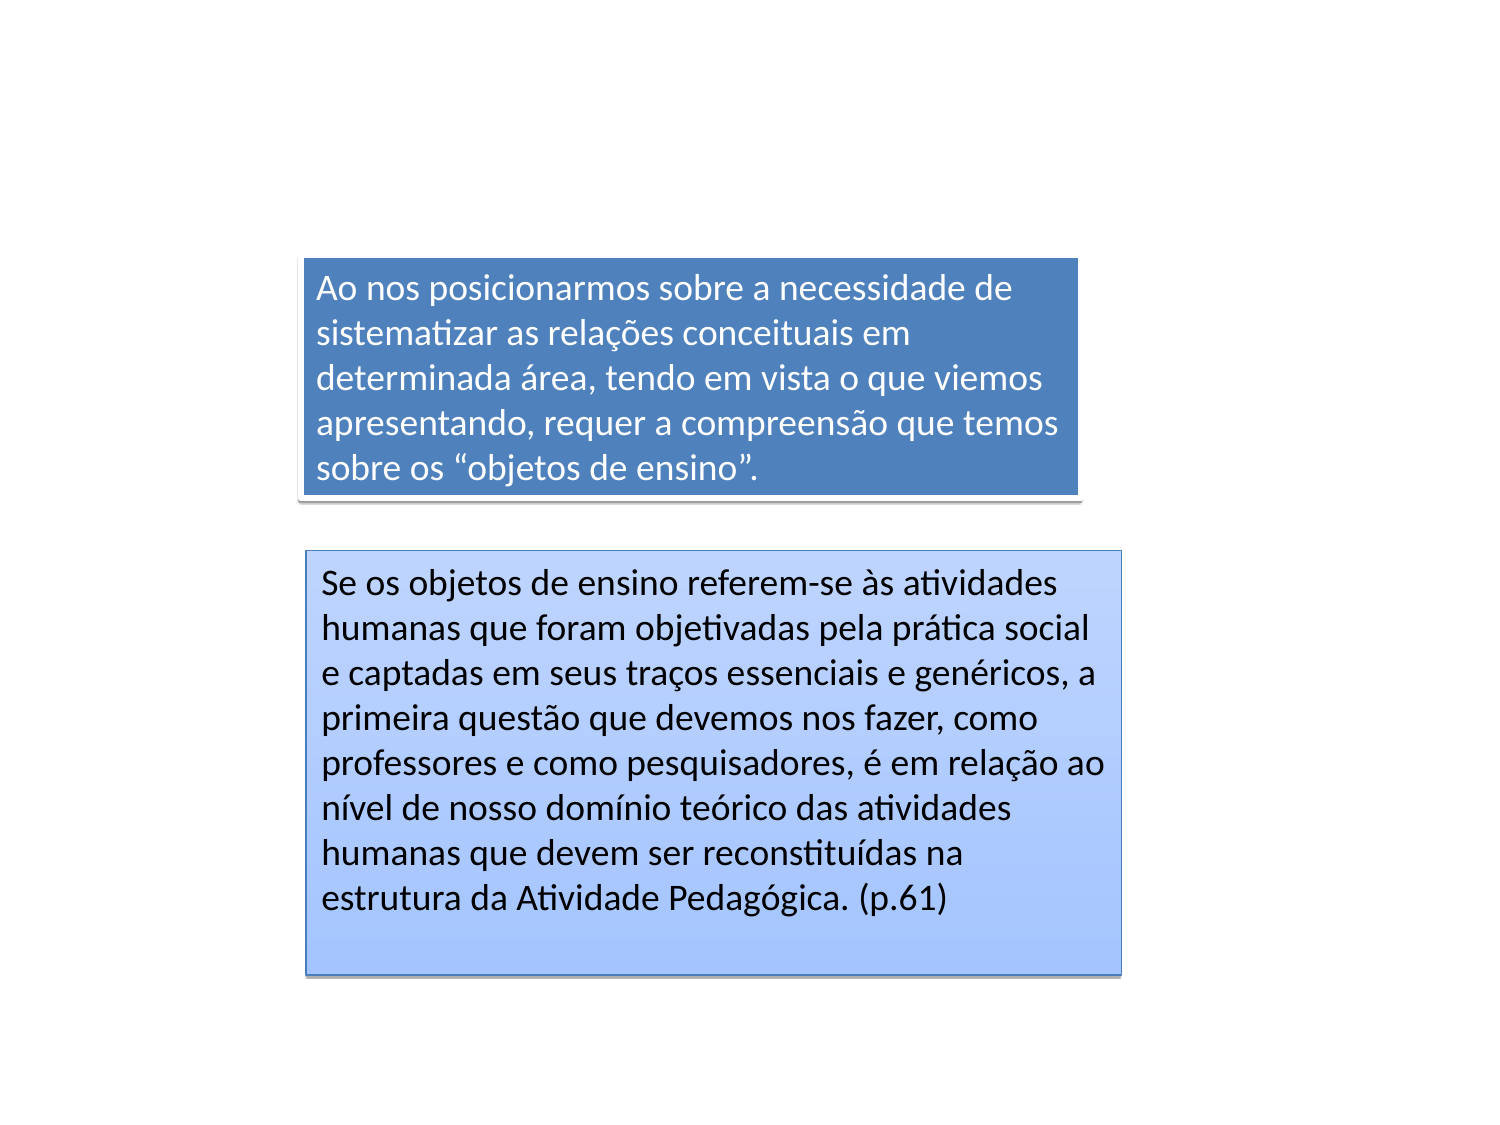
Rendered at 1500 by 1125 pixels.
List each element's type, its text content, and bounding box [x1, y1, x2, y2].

text_box Ao nos posicionarmos sobre a necessidade de sistematizar as relações conceituais em determinada área, tendo em vista o que viemos apresentando, requer a compreensão que temos sobre os “objetos de ensino”. [301, 255, 1081, 498]
text_box Se os objetos de ensino referem-se às atividades humanas que foram objetivadas pela prática social e captadas em seus traços essenciais e genéricos, a primeira questão que devemos nos fazer, como professores e como pesquisadores, é em relação ao nível de nosso domínio teórico das atividades humanas que devem ser reconstituídas na estrutura da Atividade Pedagógica. (p.61) [306, 550, 1122, 975]
